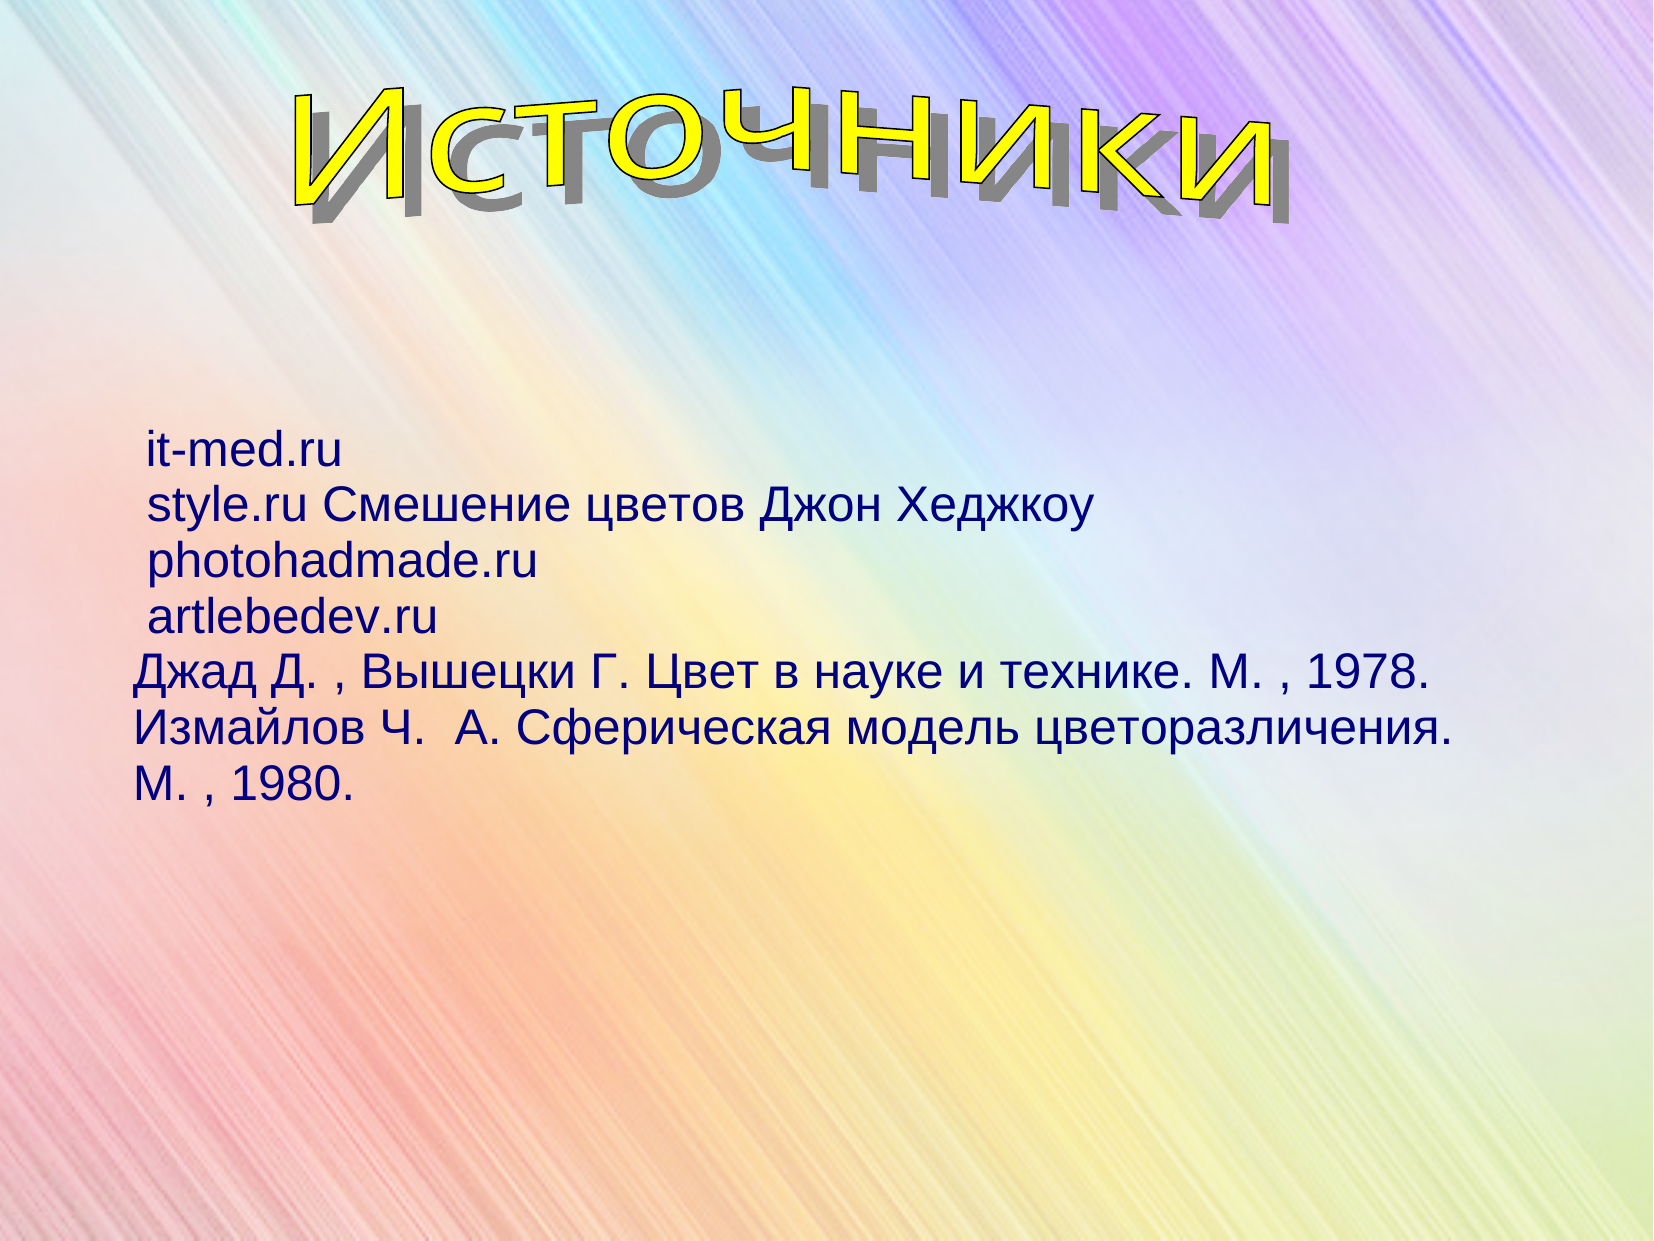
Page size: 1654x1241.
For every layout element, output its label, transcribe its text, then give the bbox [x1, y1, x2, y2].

text_box Источники [1081, 108, 1163, 198]
text_box it-med.ru style.ru Смешение цветов Джон Хеджкоу photohadmade.ru artlebedev.ru Джад Д. , Вышецки Г. Цвет в науке и технике. М. , 1978. Измайлов Ч. А. Сферическая модель цветоразличения. М. , 1980. [118, 413, 1506, 819]
text_box Источники [724, 87, 810, 171]
text_box Источники [295, 87, 403, 206]
text_box Источники [1181, 116, 1270, 206]
text_box Источники [961, 99, 1050, 189]
text_box Источники [431, 107, 505, 194]
text_box Источники [841, 90, 930, 180]
text_box Источники [608, 94, 703, 180]
picture [0, 0, 1654, 1241]
text_box Источники [514, 100, 597, 187]
